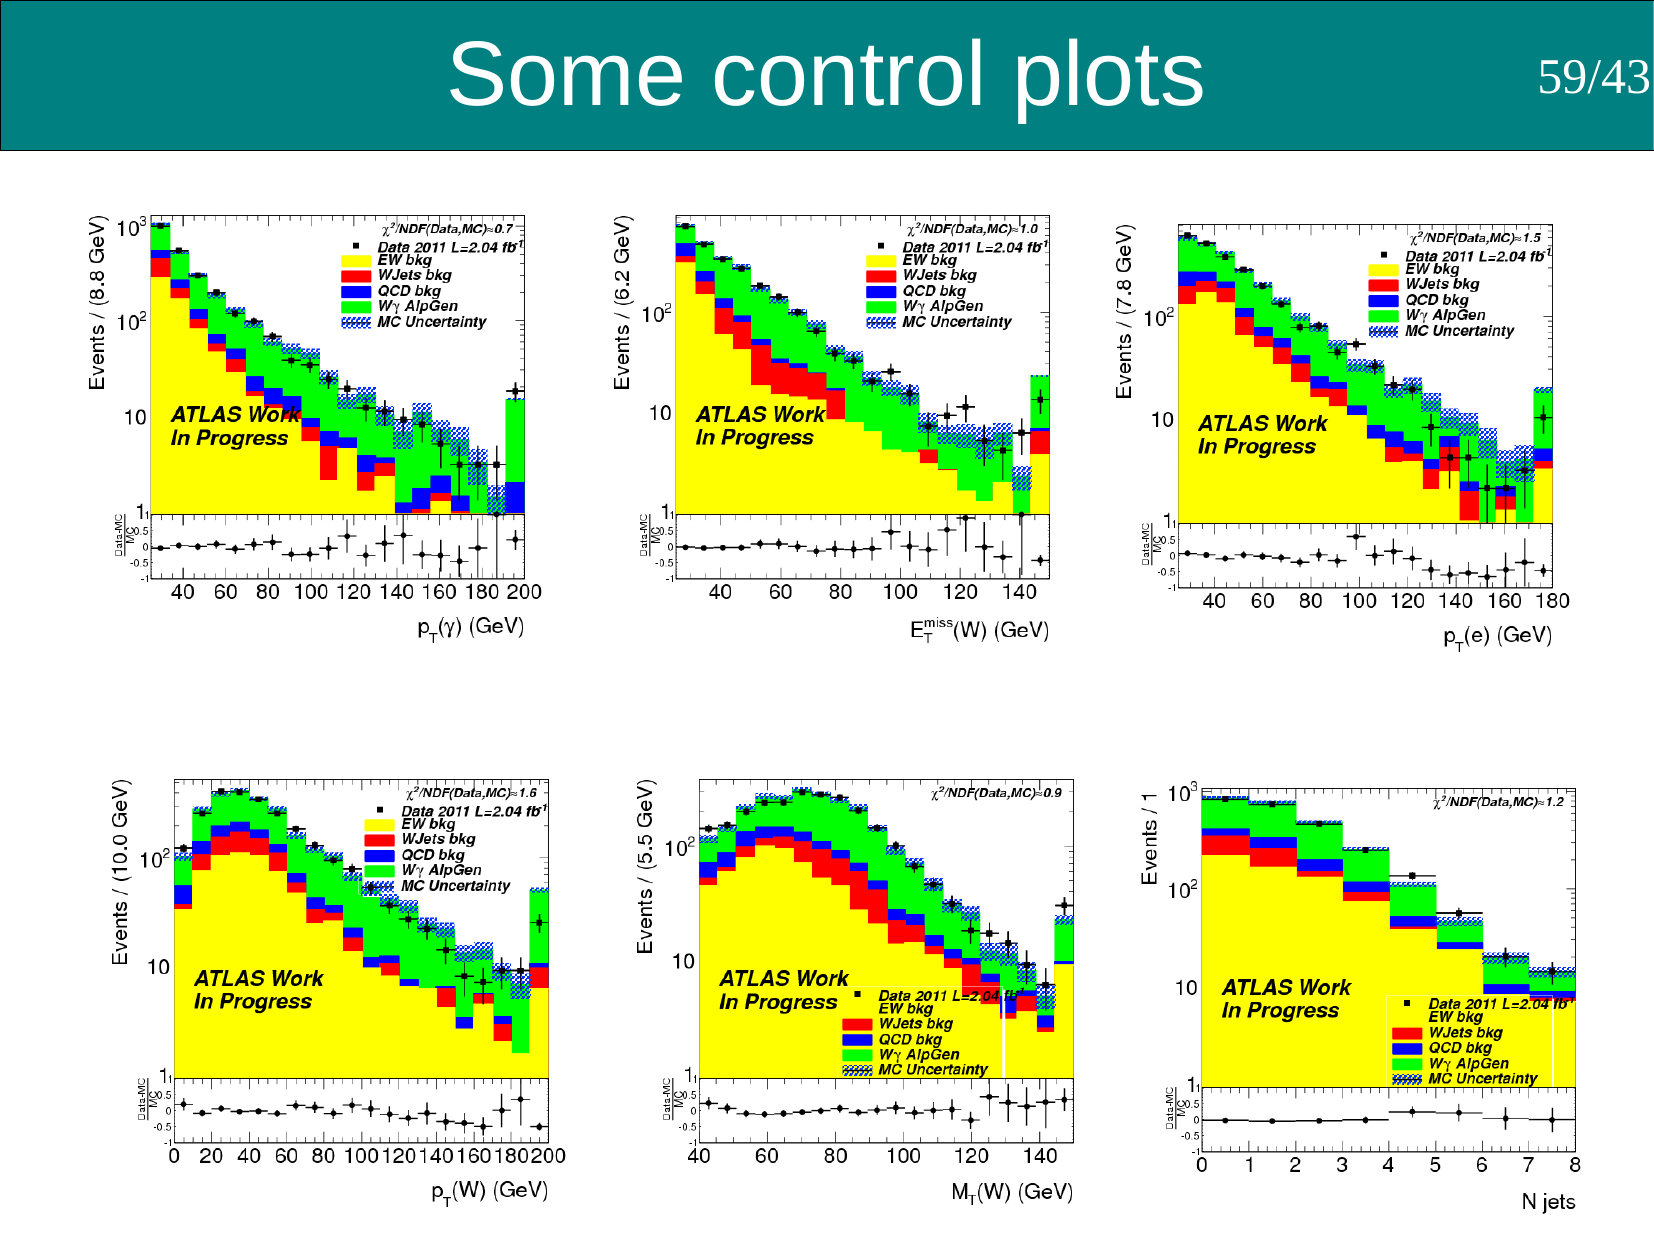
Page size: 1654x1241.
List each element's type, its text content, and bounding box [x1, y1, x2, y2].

picture [600, 192, 1073, 652]
picture [623, 756, 1097, 1216]
picture [75, 192, 548, 652]
picture [98, 756, 572, 1216]
title Some control plots [82, 22, 1571, 126]
picture [1102, 201, 1576, 661]
picture [1126, 765, 1599, 1225]
